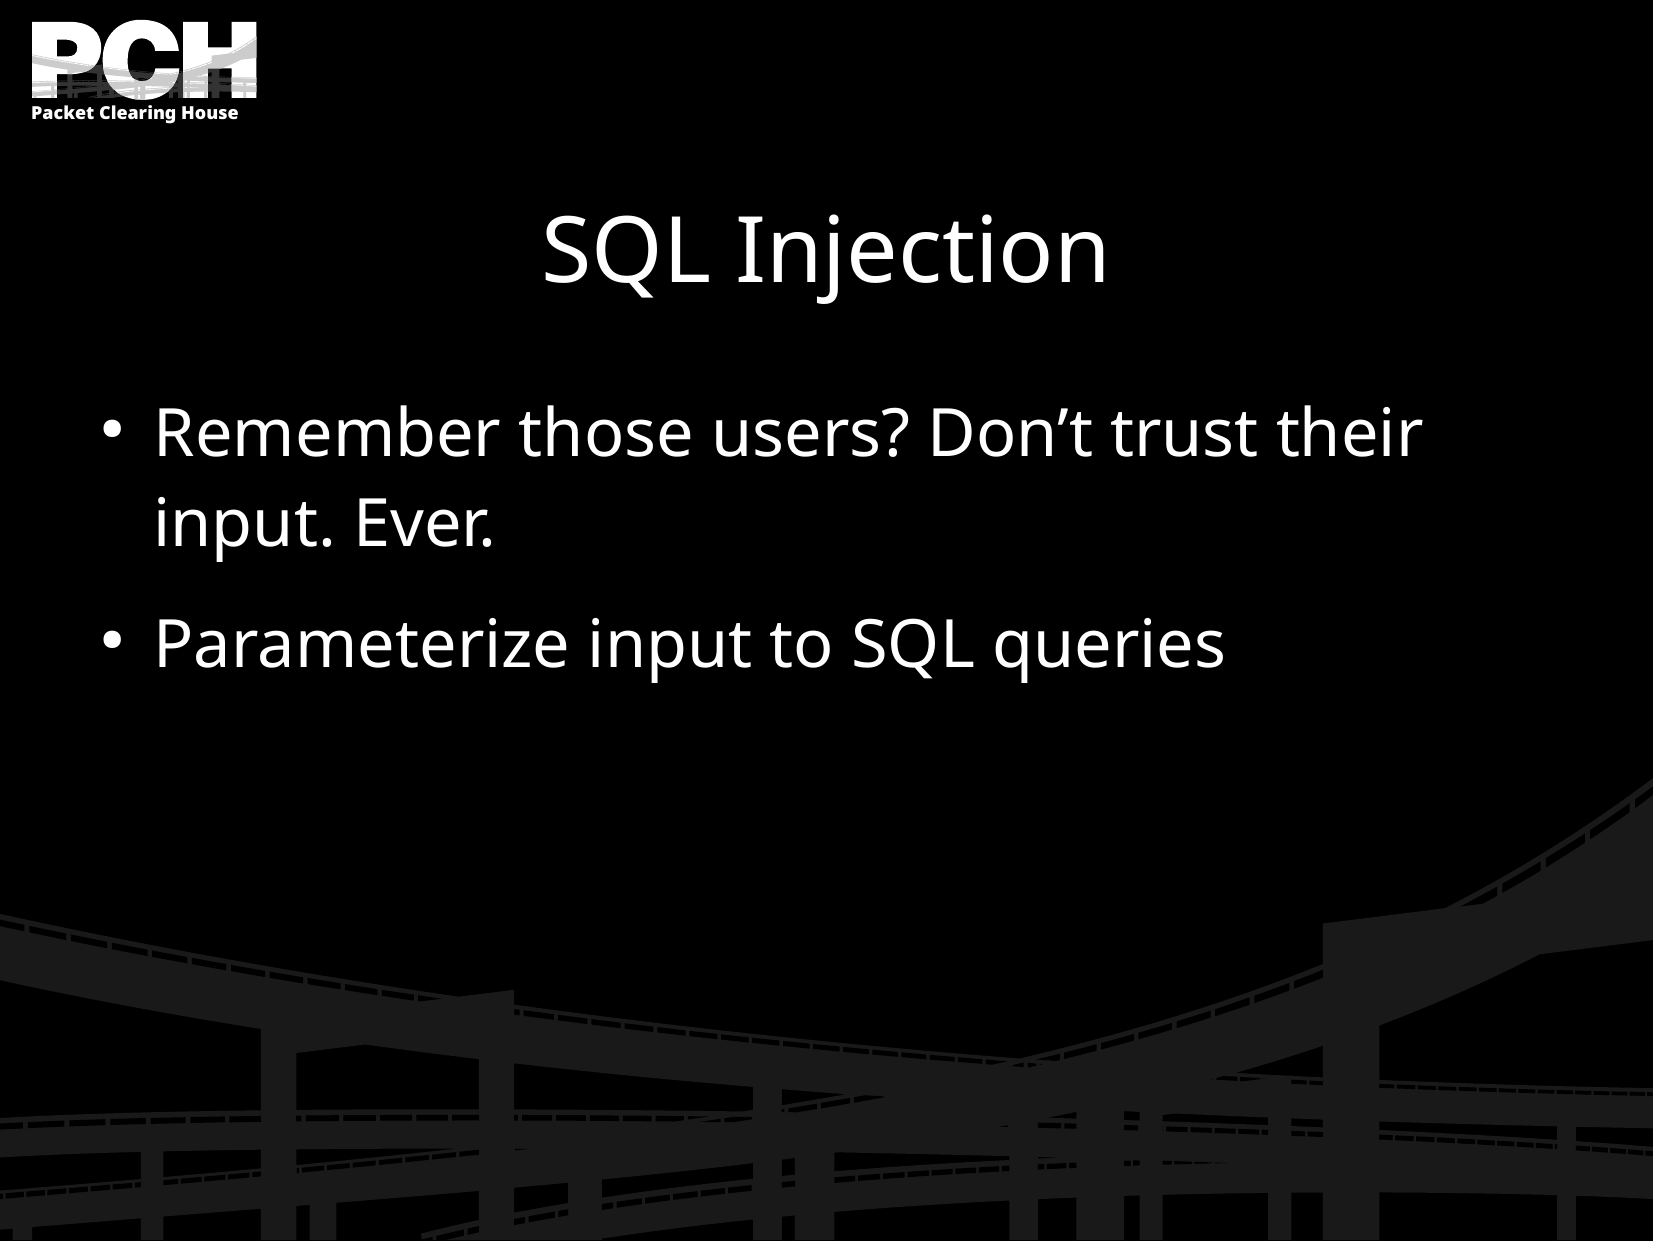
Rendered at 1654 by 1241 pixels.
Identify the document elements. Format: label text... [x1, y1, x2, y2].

list Remember those users? Don’t trust their input. Ever. Parameterize input to SQL queries [82, 384, 1571, 1105]
title SQL Injection [82, 143, 1571, 352]
